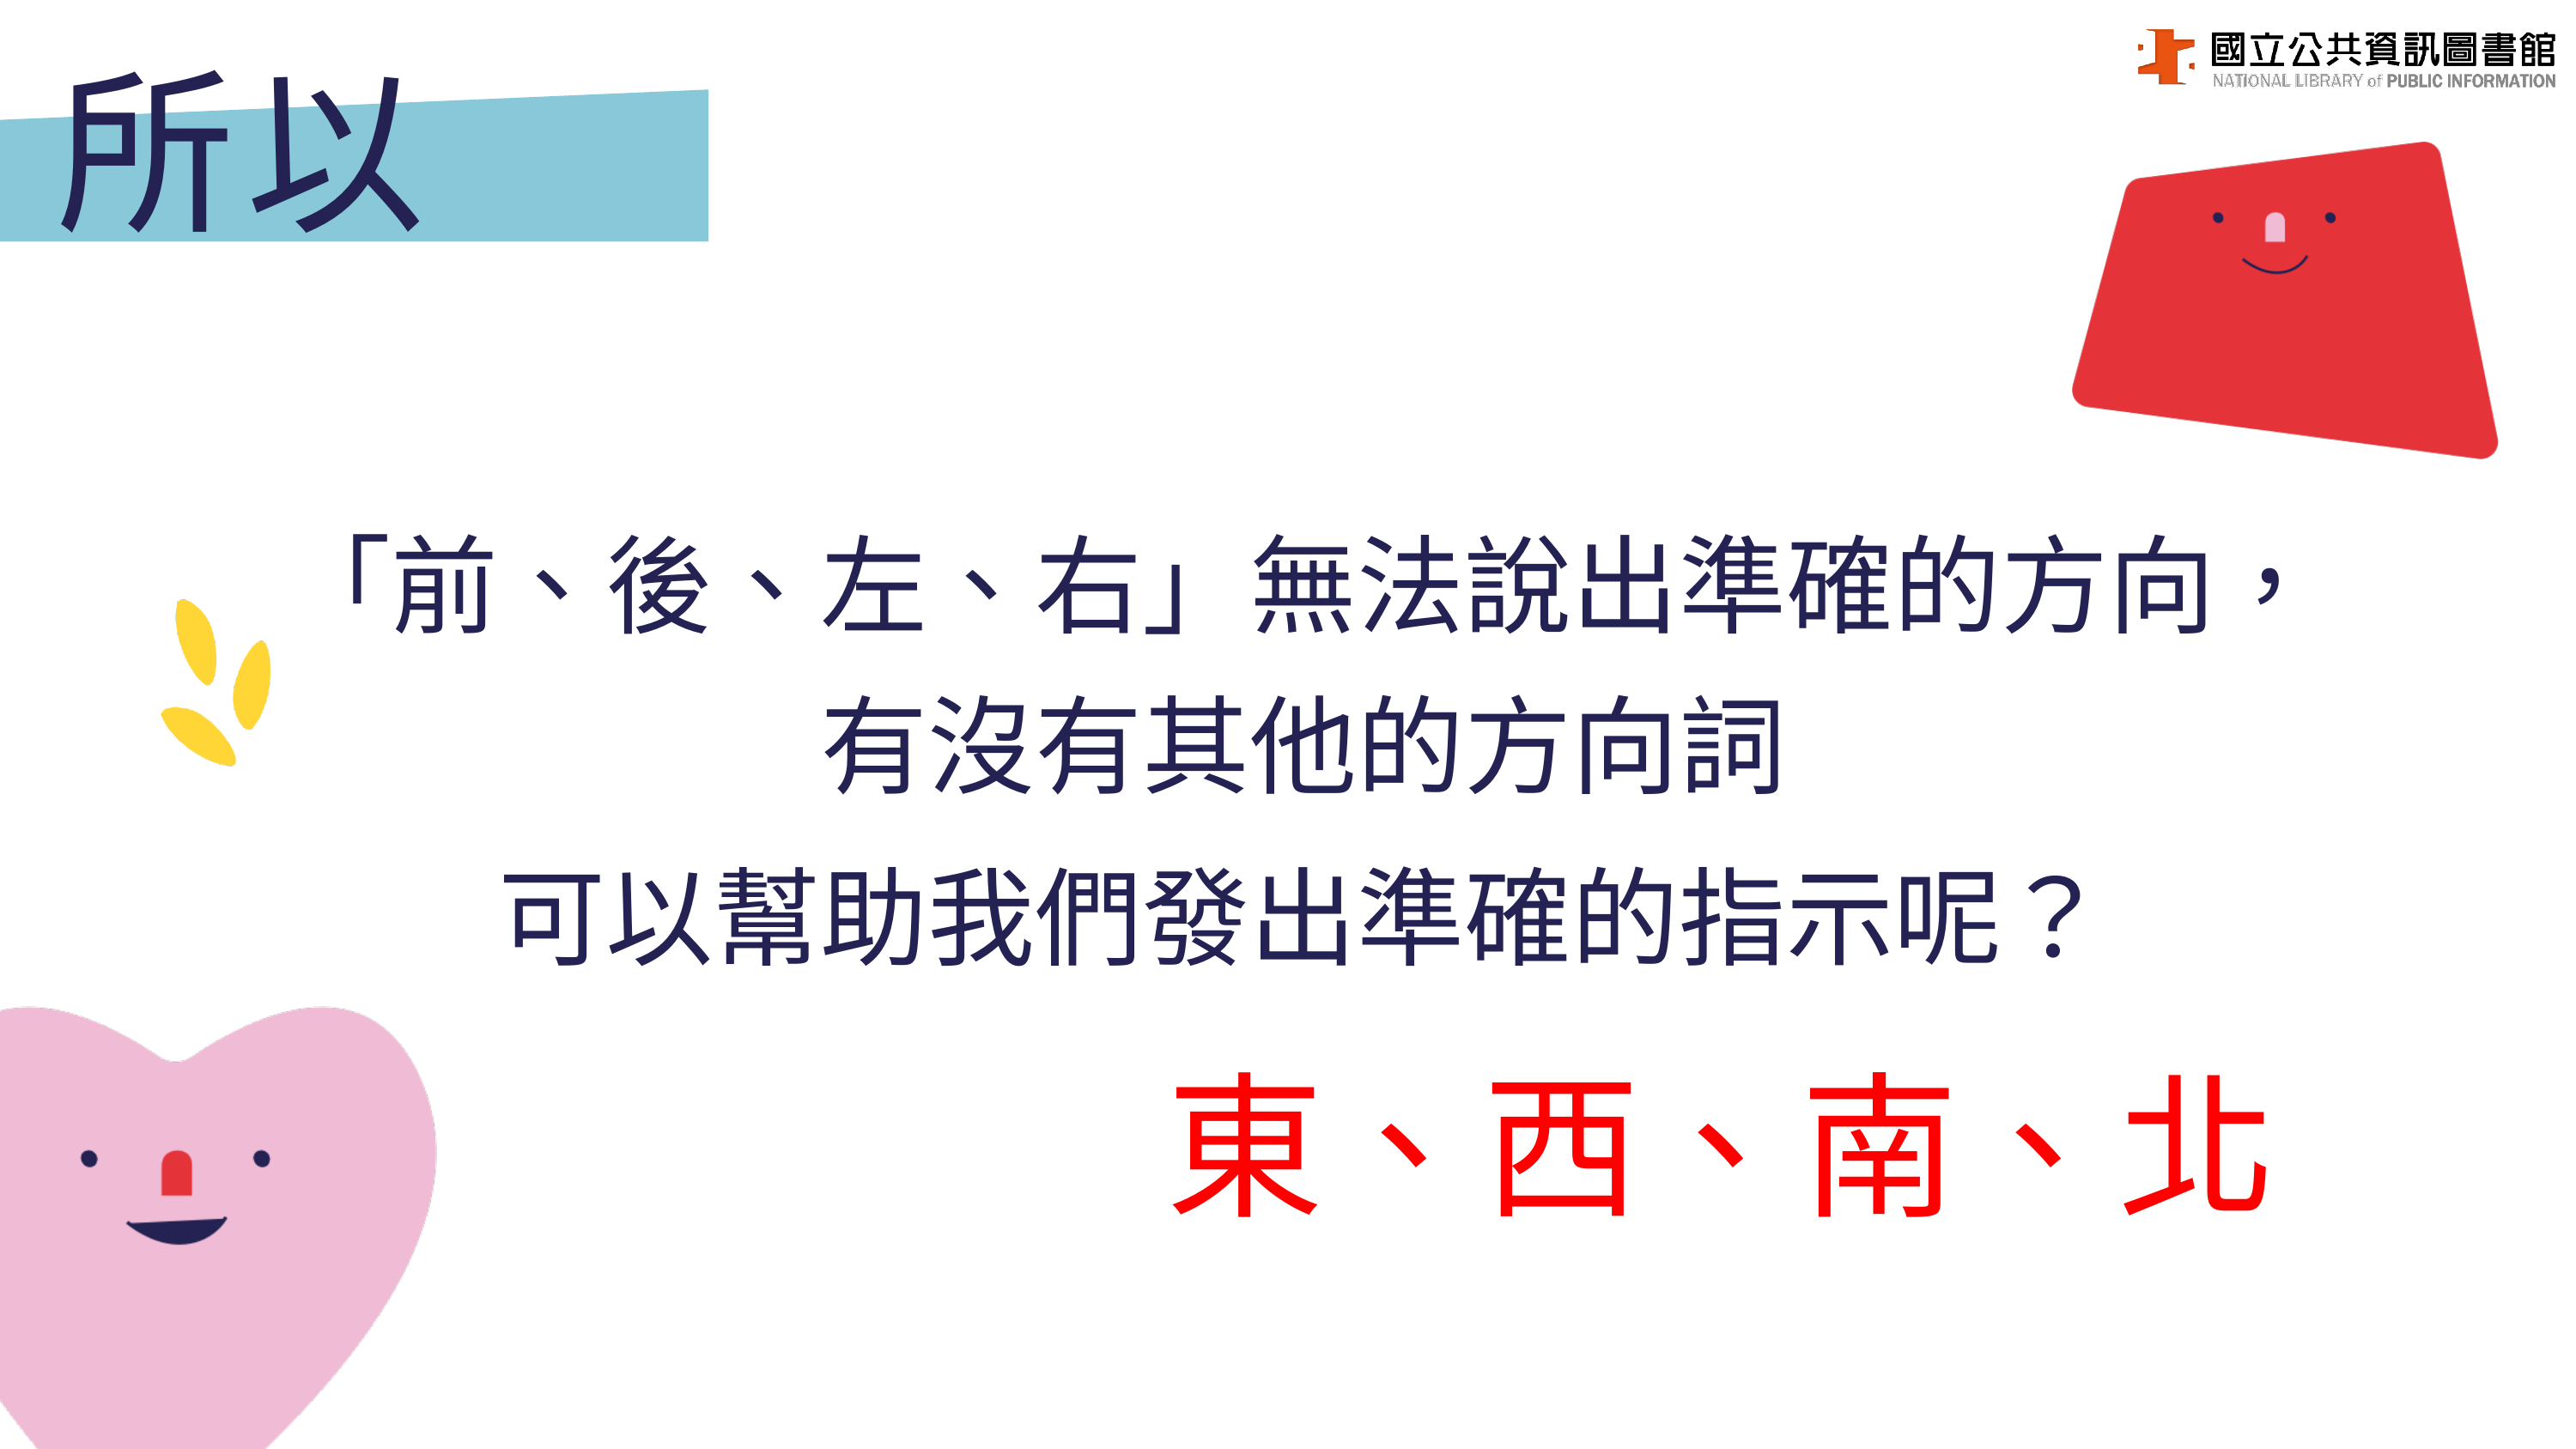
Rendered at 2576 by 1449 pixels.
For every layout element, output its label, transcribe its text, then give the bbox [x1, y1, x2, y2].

text_box [161, 593, 253, 767]
text_box [2071, 141, 2500, 459]
text_box [0, 117, 709, 242]
text_box 所以 [56, 39, 1410, 233]
text_box [0, 949, 495, 1449]
text_box 「前、後、左、右」無法說出準確的方向，有沒有其他的方向詞 可以幫助我們發出準確的指示呢？ [253, 485, 2354, 1106]
text_box 東、西、南、北 [1166, 1176, 2443, 1250]
